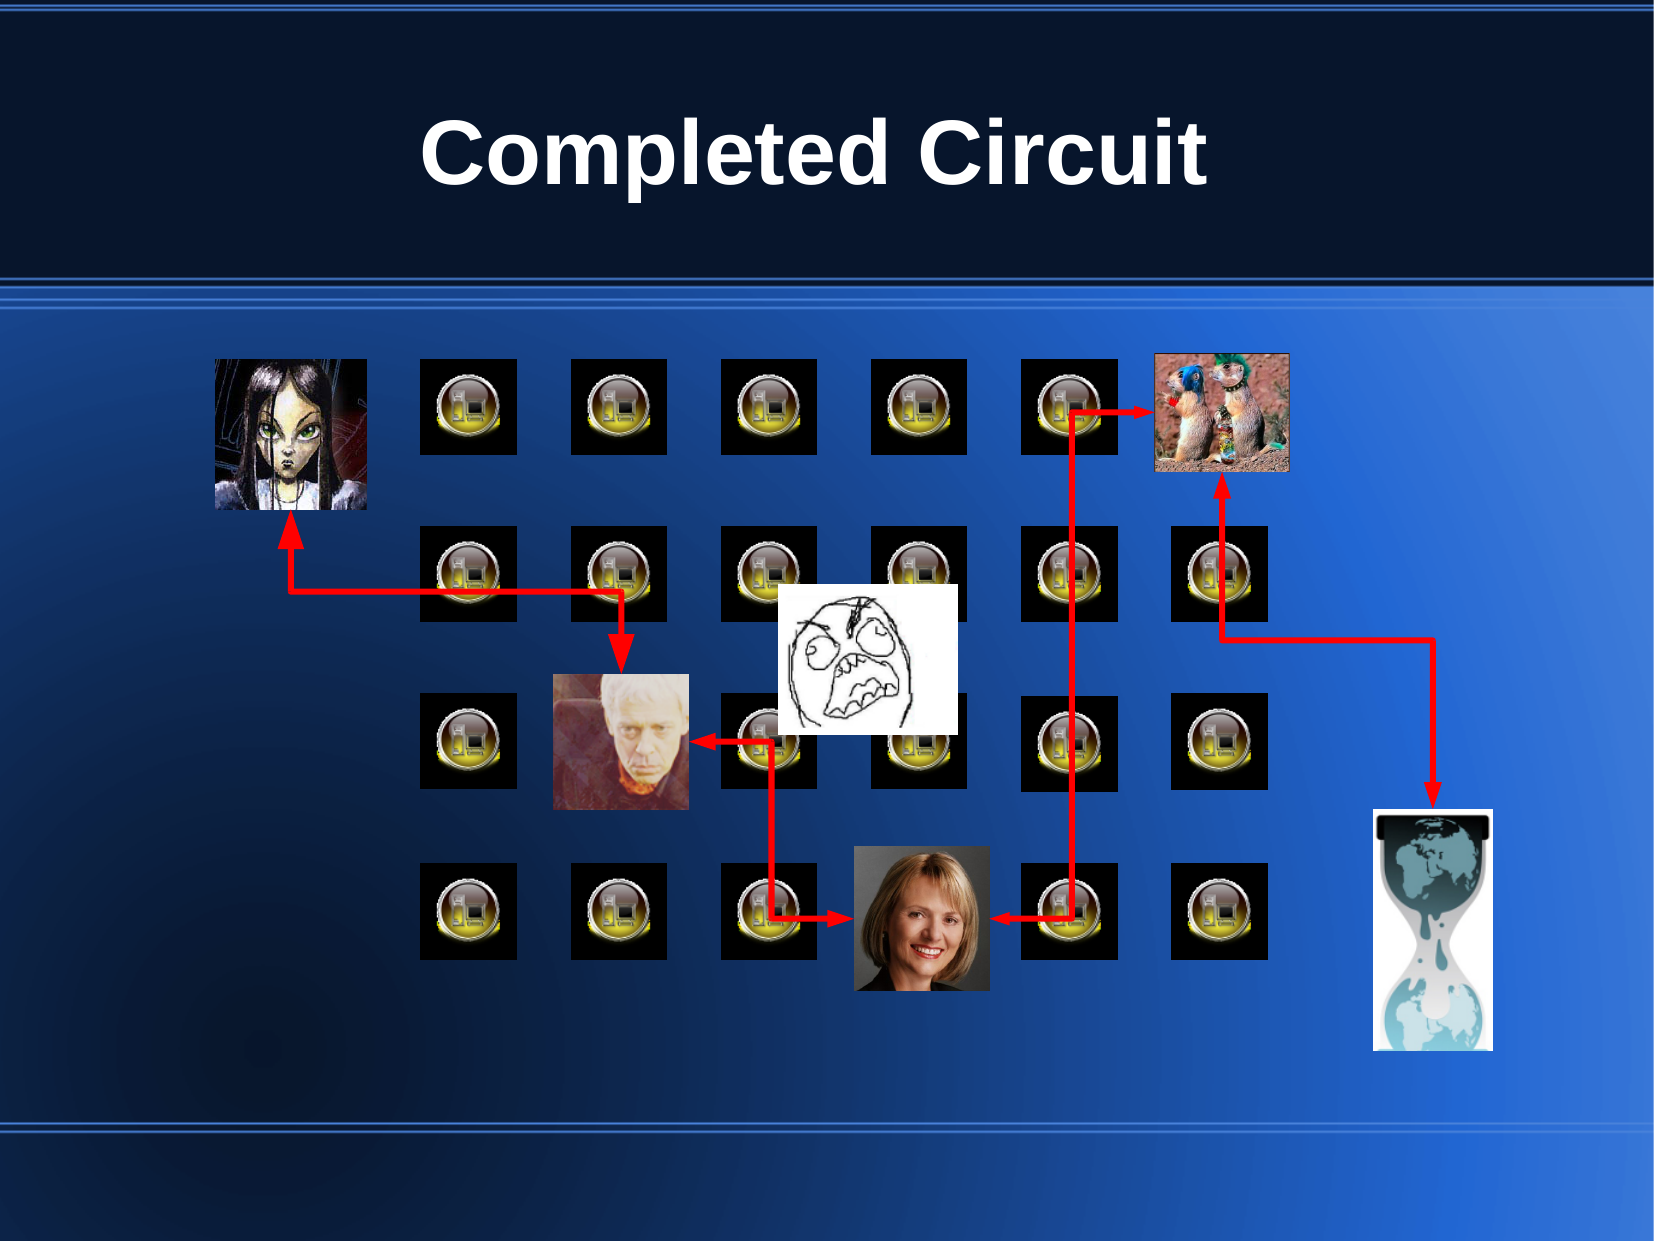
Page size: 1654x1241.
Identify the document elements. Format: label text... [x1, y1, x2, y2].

title Completed Circuit [82, 49, 1571, 257]
picture [0, 0, 1654, 1241]
chart [112, 348, 1603, 1051]
